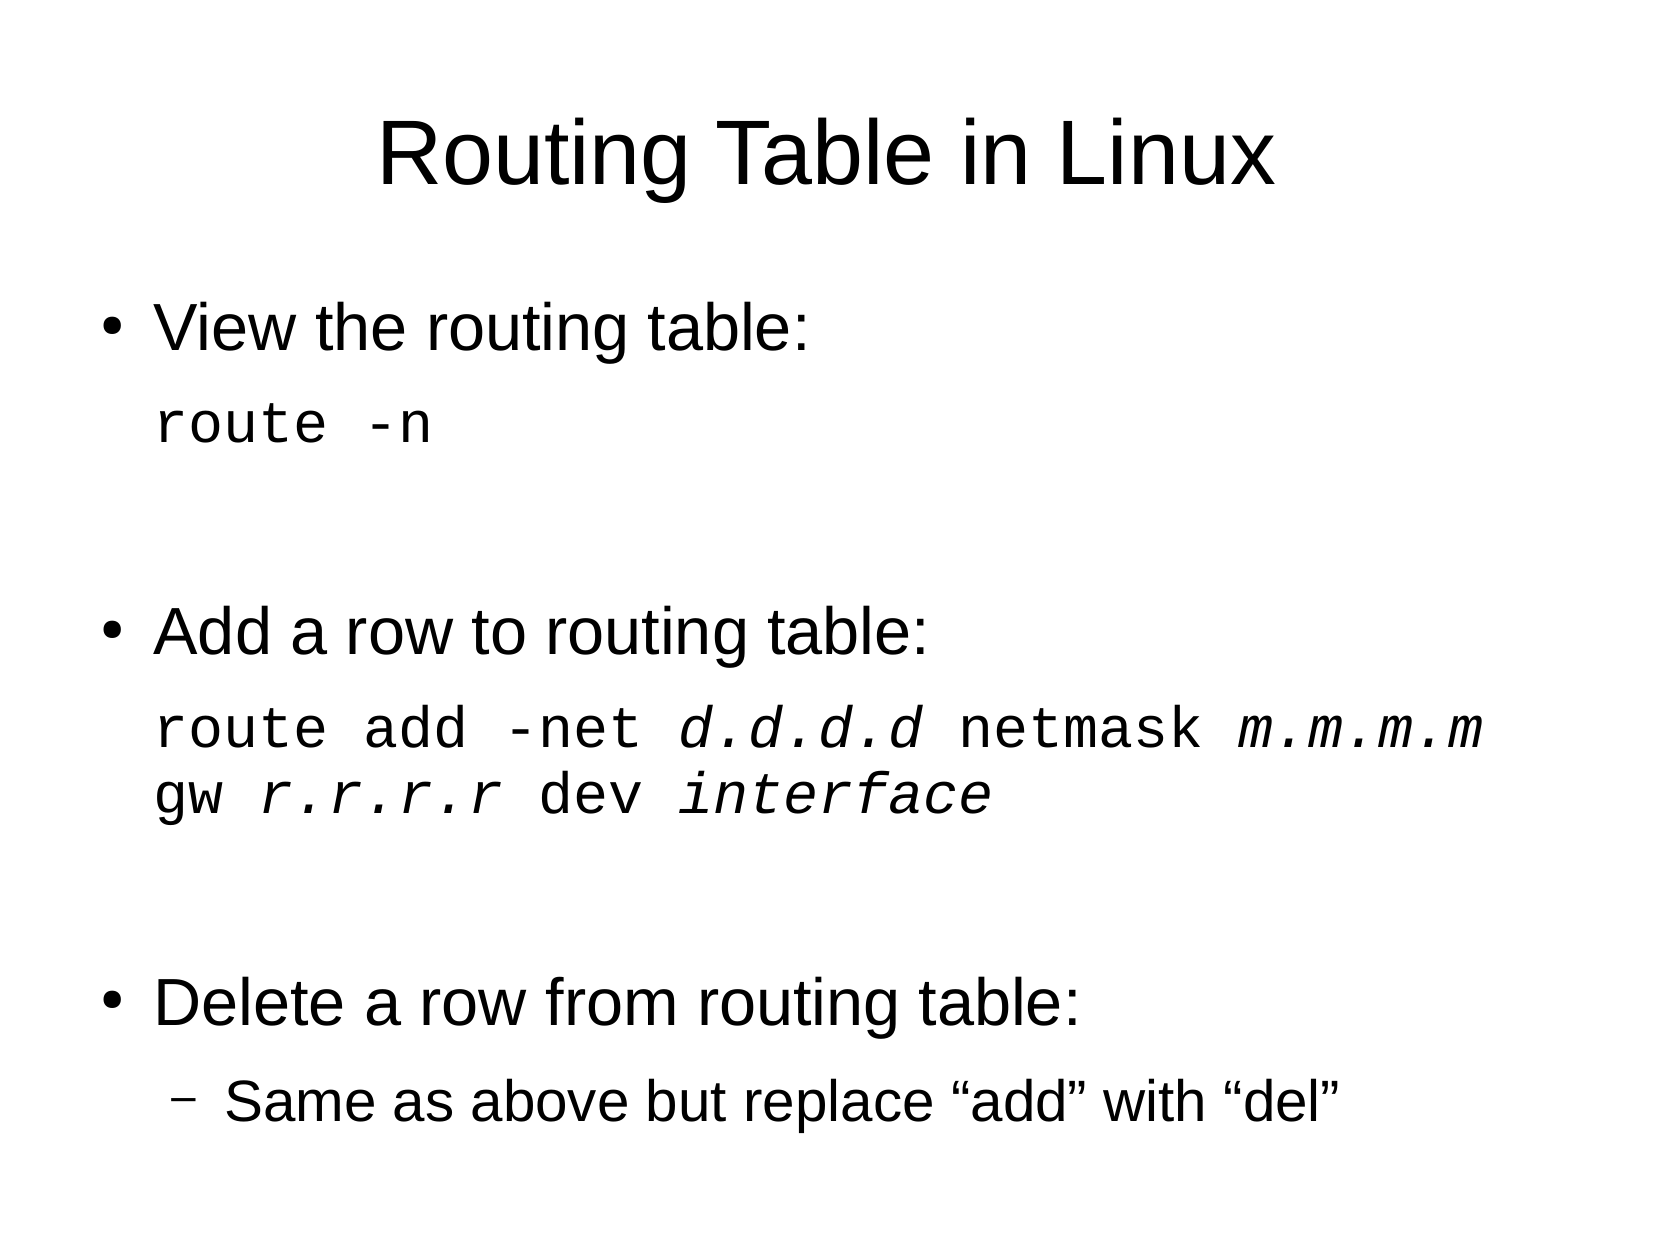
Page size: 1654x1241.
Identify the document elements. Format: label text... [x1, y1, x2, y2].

title Routing Table in Linux [82, 49, 1571, 257]
list View the routing table: route -n Add a row to routing table: route add -net d.d.d.d netmask m.m.m.m gw r.r.r.r dev interface Delete a row from routing table: Same as above but replace “add” with “del” [82, 290, 1571, 1182]
